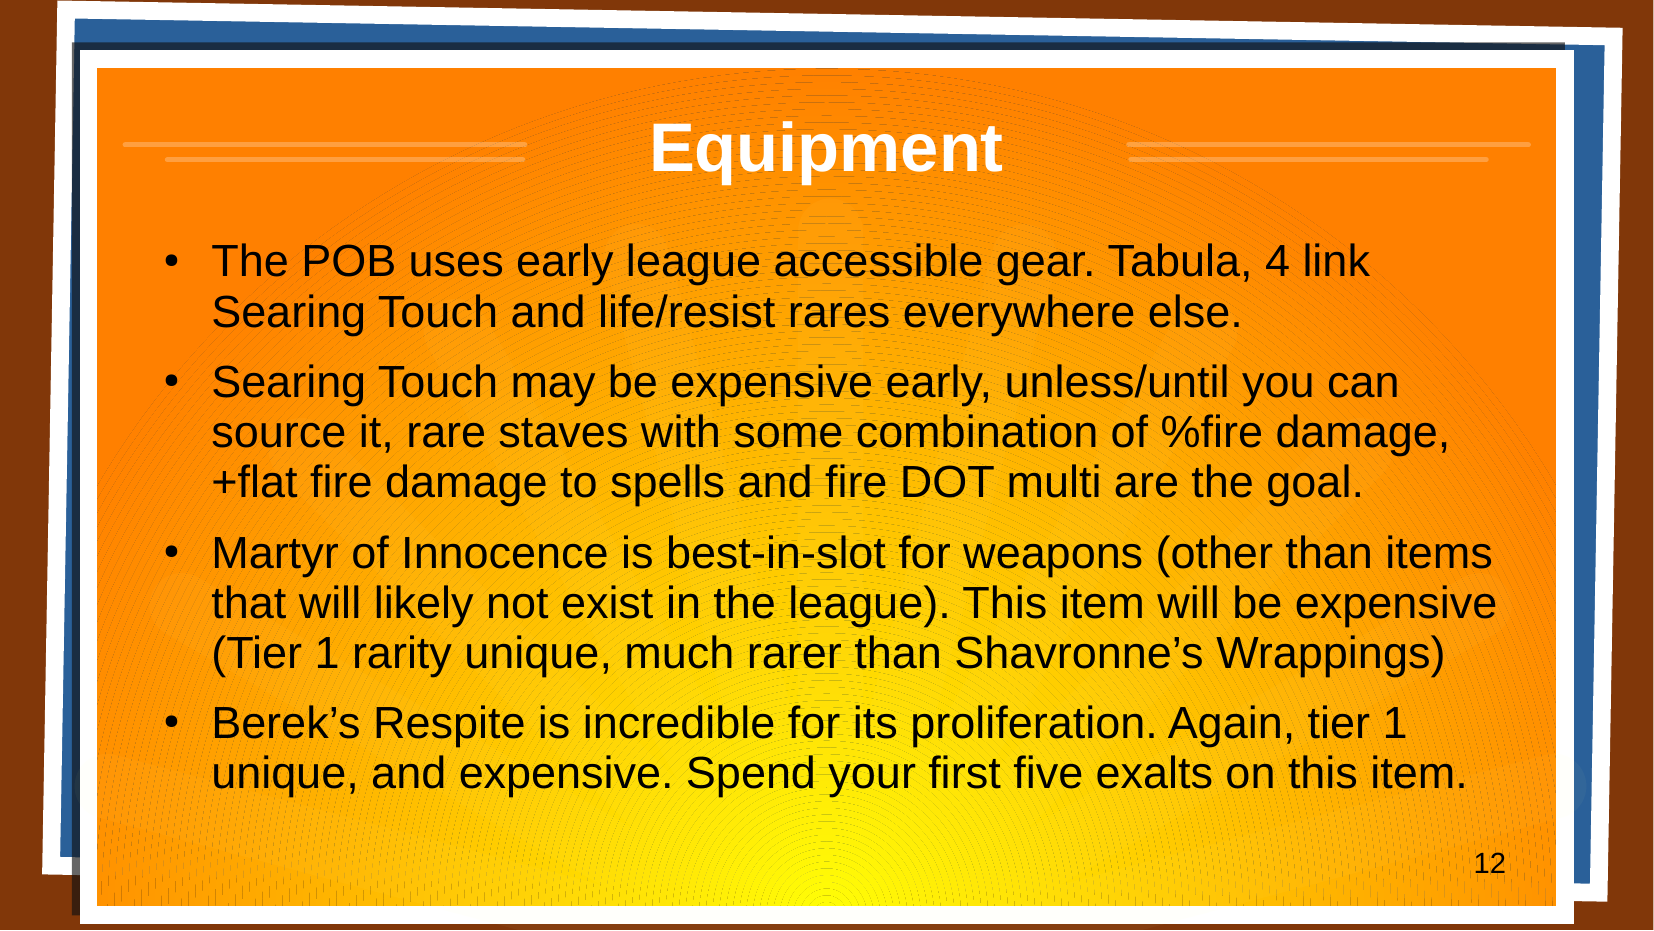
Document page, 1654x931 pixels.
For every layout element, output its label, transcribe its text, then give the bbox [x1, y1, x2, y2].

list The POB uses early league accessible gear. Tabula, 4 link Searing Touch and life/resist rares everywhere else. Searing Touch may be expensive early, unless/until you can source it, rare staves with some combination of %fire damage, +flat fire damage to spells and fire DOT multi are the goal. Martyr of Innocence is best-in-slot for weapons (other than items that will likely not exist in the league). This item will be expensive (Tier 1 rarity unique, much rarer than Shavronne’s Wrappings) Berek’s Respite is incredible for its proliferation. Again, tier 1 unique, and expensive. Spend your first five exalts on this item. [147, 236, 1506, 827]
title Equipment [531, 73, 1123, 222]
